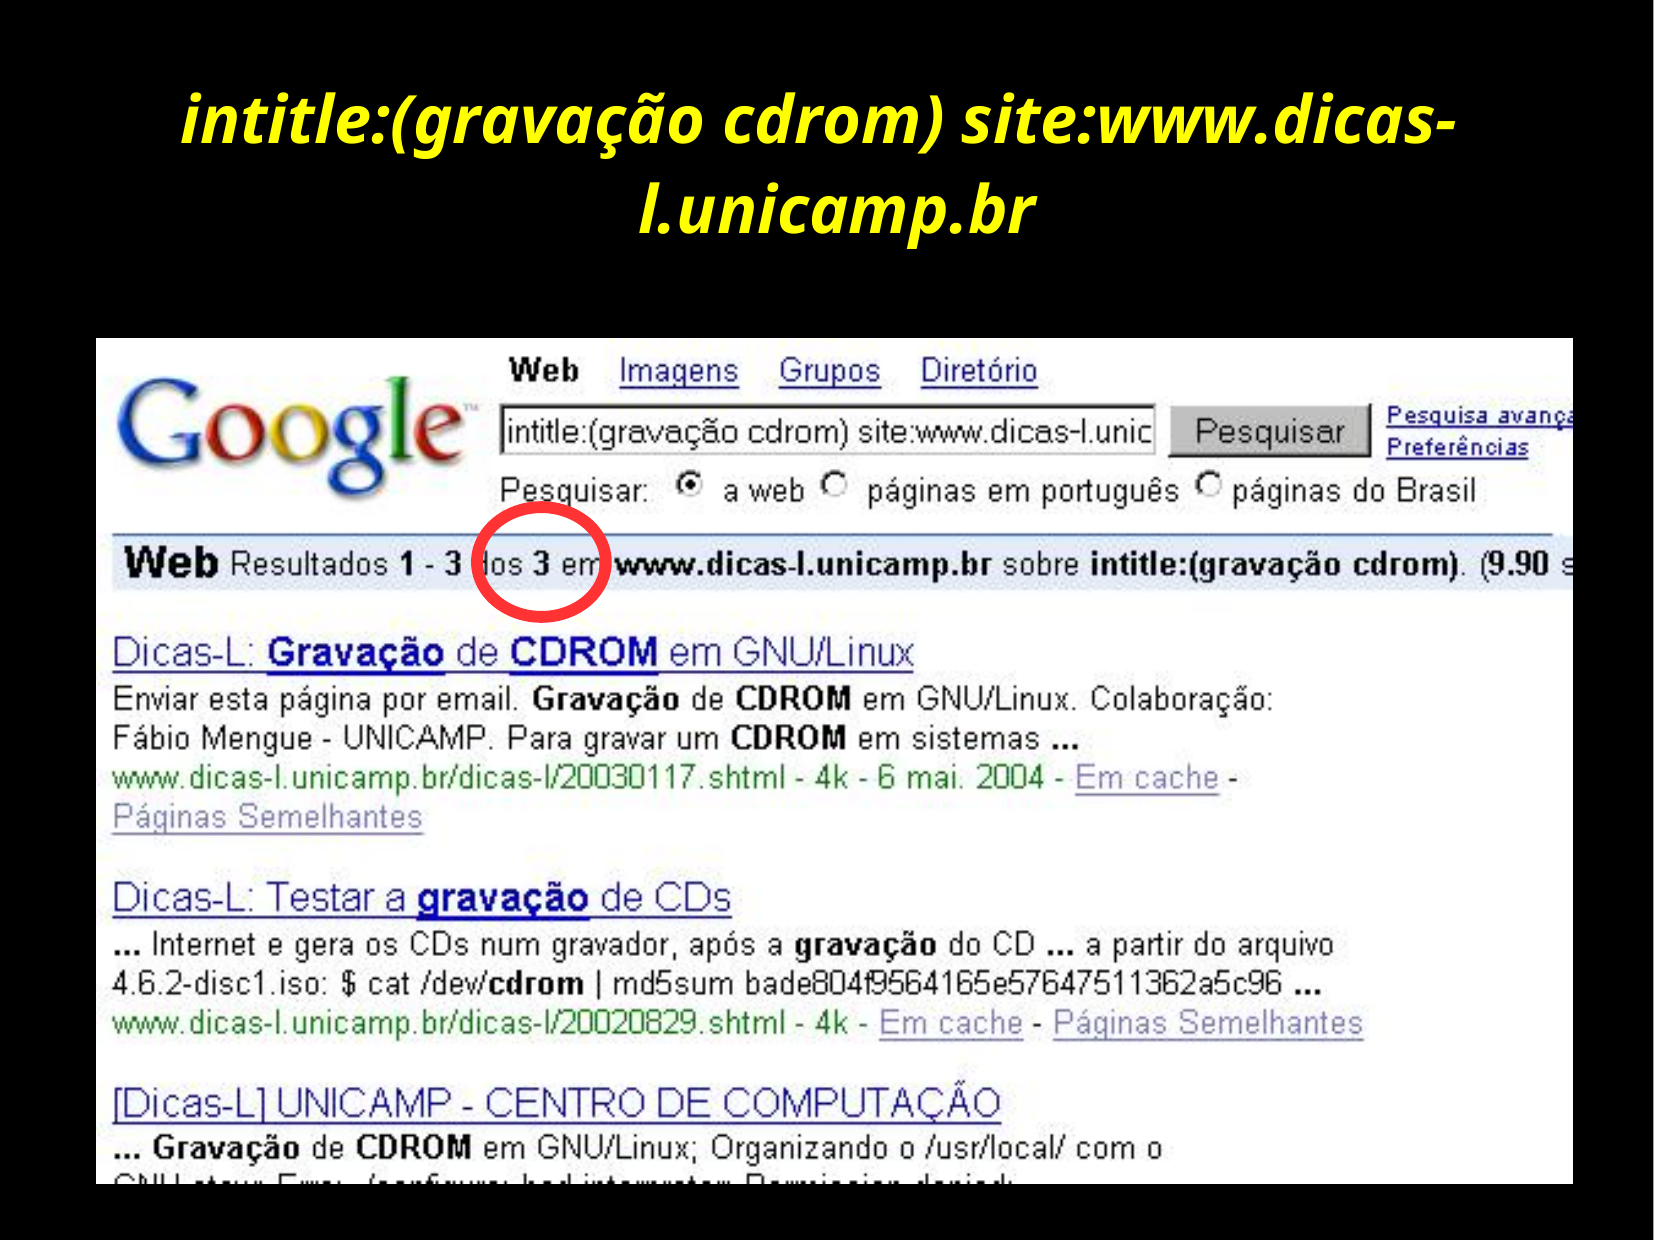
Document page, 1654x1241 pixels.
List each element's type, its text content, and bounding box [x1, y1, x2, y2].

picture [96, 338, 1573, 1184]
title intitle:(gravação cdrom) site:www.dicas-l.unicamp.br [113, 59, 1526, 267]
